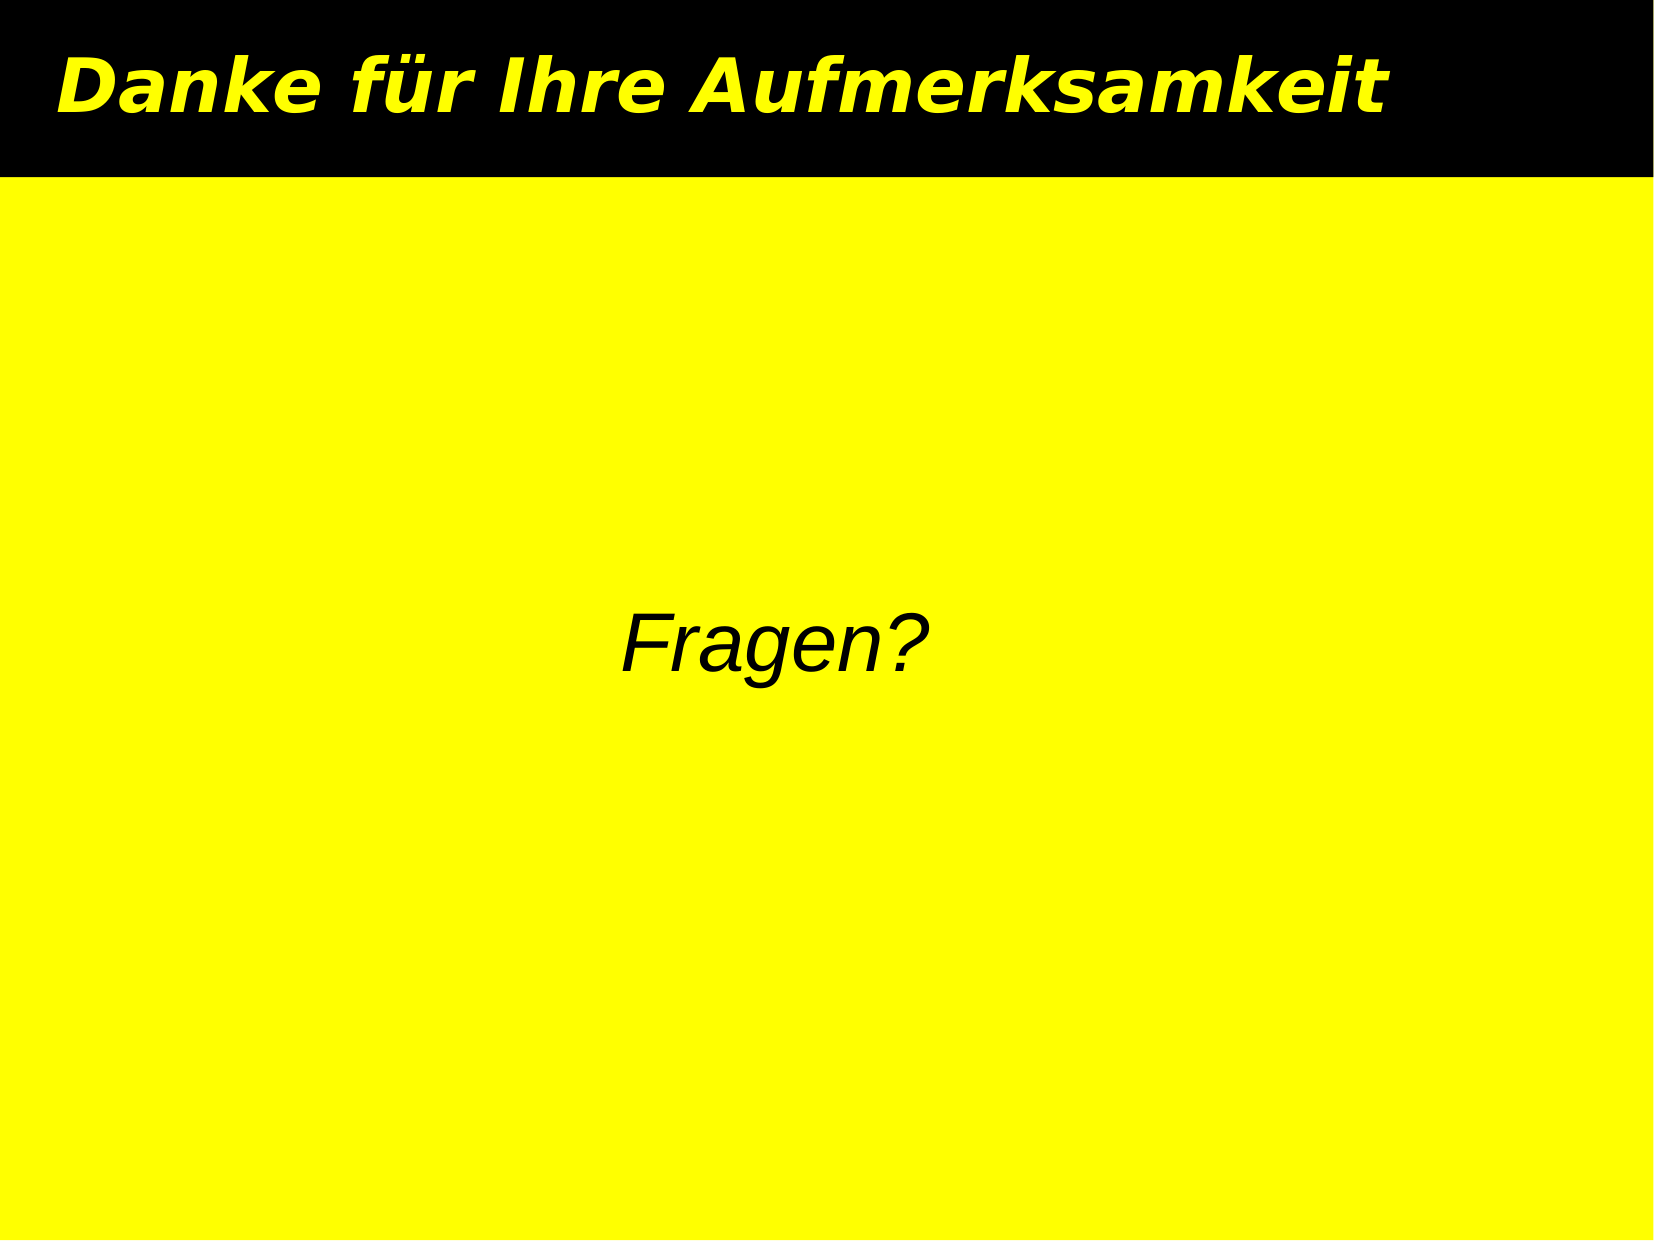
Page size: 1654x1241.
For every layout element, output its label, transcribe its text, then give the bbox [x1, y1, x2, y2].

text_box Fragen? [605, 588, 945, 709]
text_box Danke für Ihre Aufmerksamkeit [41, 35, 1380, 138]
text_box [0, 0, 1654, 1241]
